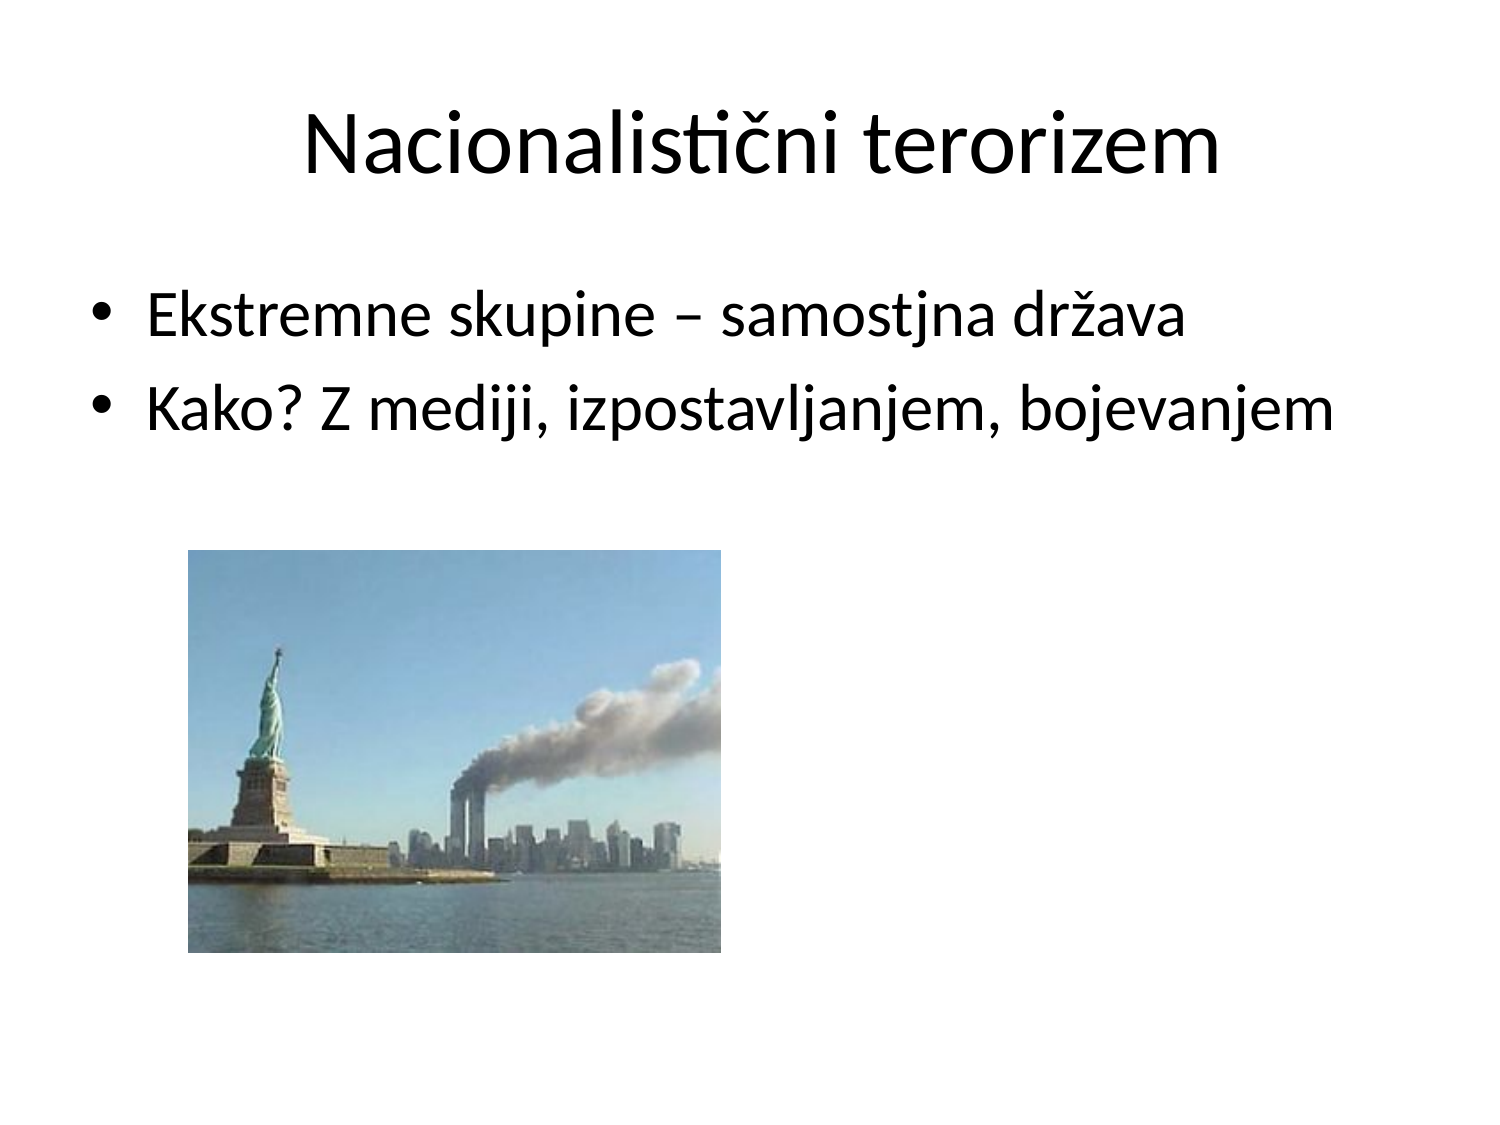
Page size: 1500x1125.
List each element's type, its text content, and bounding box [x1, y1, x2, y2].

list Ekstremne skupine – samostjna država Kako? Z mediji, izpostavljanjem, bojevanjem [75, 262, 1425, 1005]
picture [188, 550, 721, 953]
title Nacionalistični terorizem [88, 42, 1439, 231]
